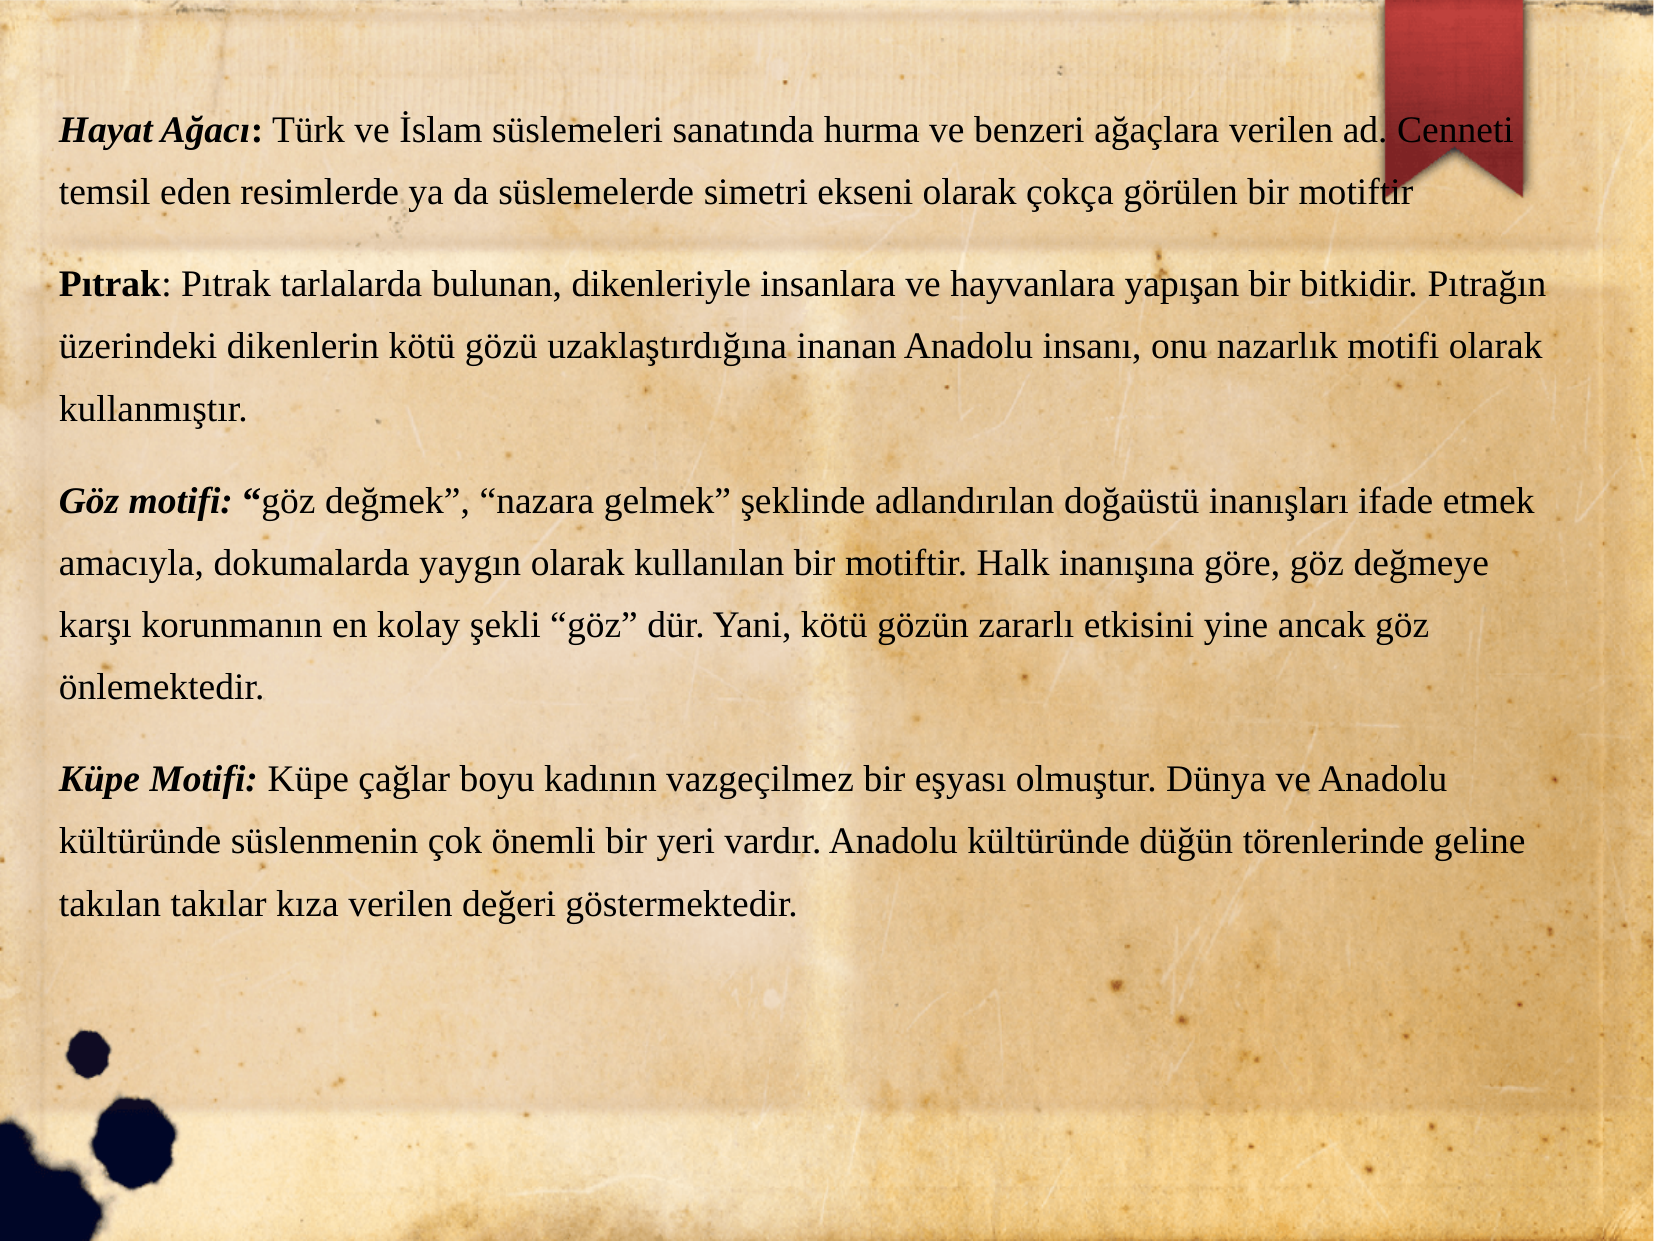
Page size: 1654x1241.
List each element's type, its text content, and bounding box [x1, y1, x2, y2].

picture [0, 0, 1654, 1241]
list Hayat Ağacı: Türk ve İslam süslemeleri sanatında hurma ve benzeri ağaçlara verilen ad. Cenneti temsil eden resimlerde ya da süslemelerde simetri ekseni olarak çokça görülen bir motiftir Pıtrak: Pıtrak tarlalarda bulunan, dikenleriyle insanlara ve hayvanlara yapışan bir bitkidir. Pıtrağın üzerindeki dikenlerin kötü gözü uzaklaştırdığına inanan Anadolu insanı, onu nazarlık motifi olarak kullanmıştır. Göz motifi: “göz değmek”, “nazara gelmek” şeklinde adlandırılan doğaüstü inanışları ifade etmek amacıyla, dokumalarda yaygın olarak kullanılan bir motiftir. Halk inanışına göre, göz değmeye karşı korunmanın en kolay şekli “göz” dür. Yani, kötü gözün zararlı etkisini yine ancak göz önlemektedir. Küpe Motifi: Küpe çağlar boyu kadının vazgeçilmez bir eşyası olmuştur. Dünya ve Anadolu kültüründe süslenmenin çok önemli bir yeri vardır. Anadolu kültüründe düğün törenlerinde geline takılan takılar kıza verilen değeri göstermektedir. [59, 88, 1572, 1010]
